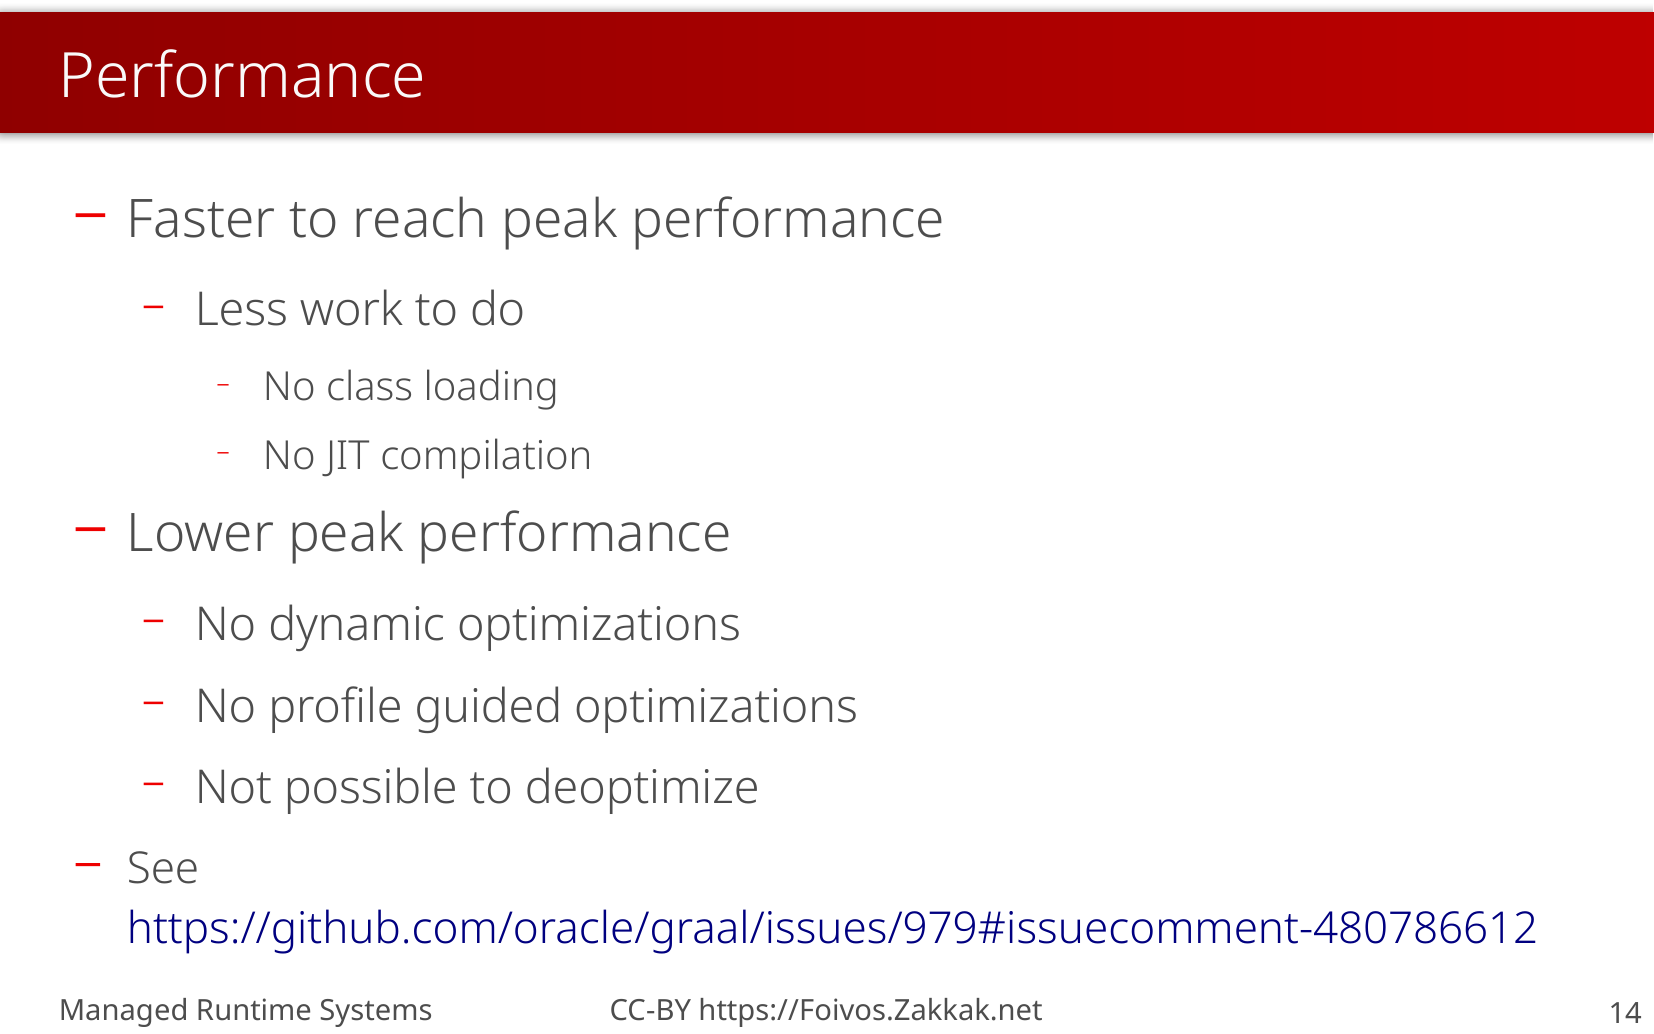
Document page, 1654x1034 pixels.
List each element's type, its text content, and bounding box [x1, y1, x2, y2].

title Performance [58, 7, 1329, 139]
list Faster to reach peak performance Less work to do No class loading No JIT compilation Lower peak performance No dynamic optimizations No profile guided optimizations Not possible to deoptimize See https://github.com/oracle/graal/issues/979#issuecomment-480786612 [58, 176, 1594, 960]
